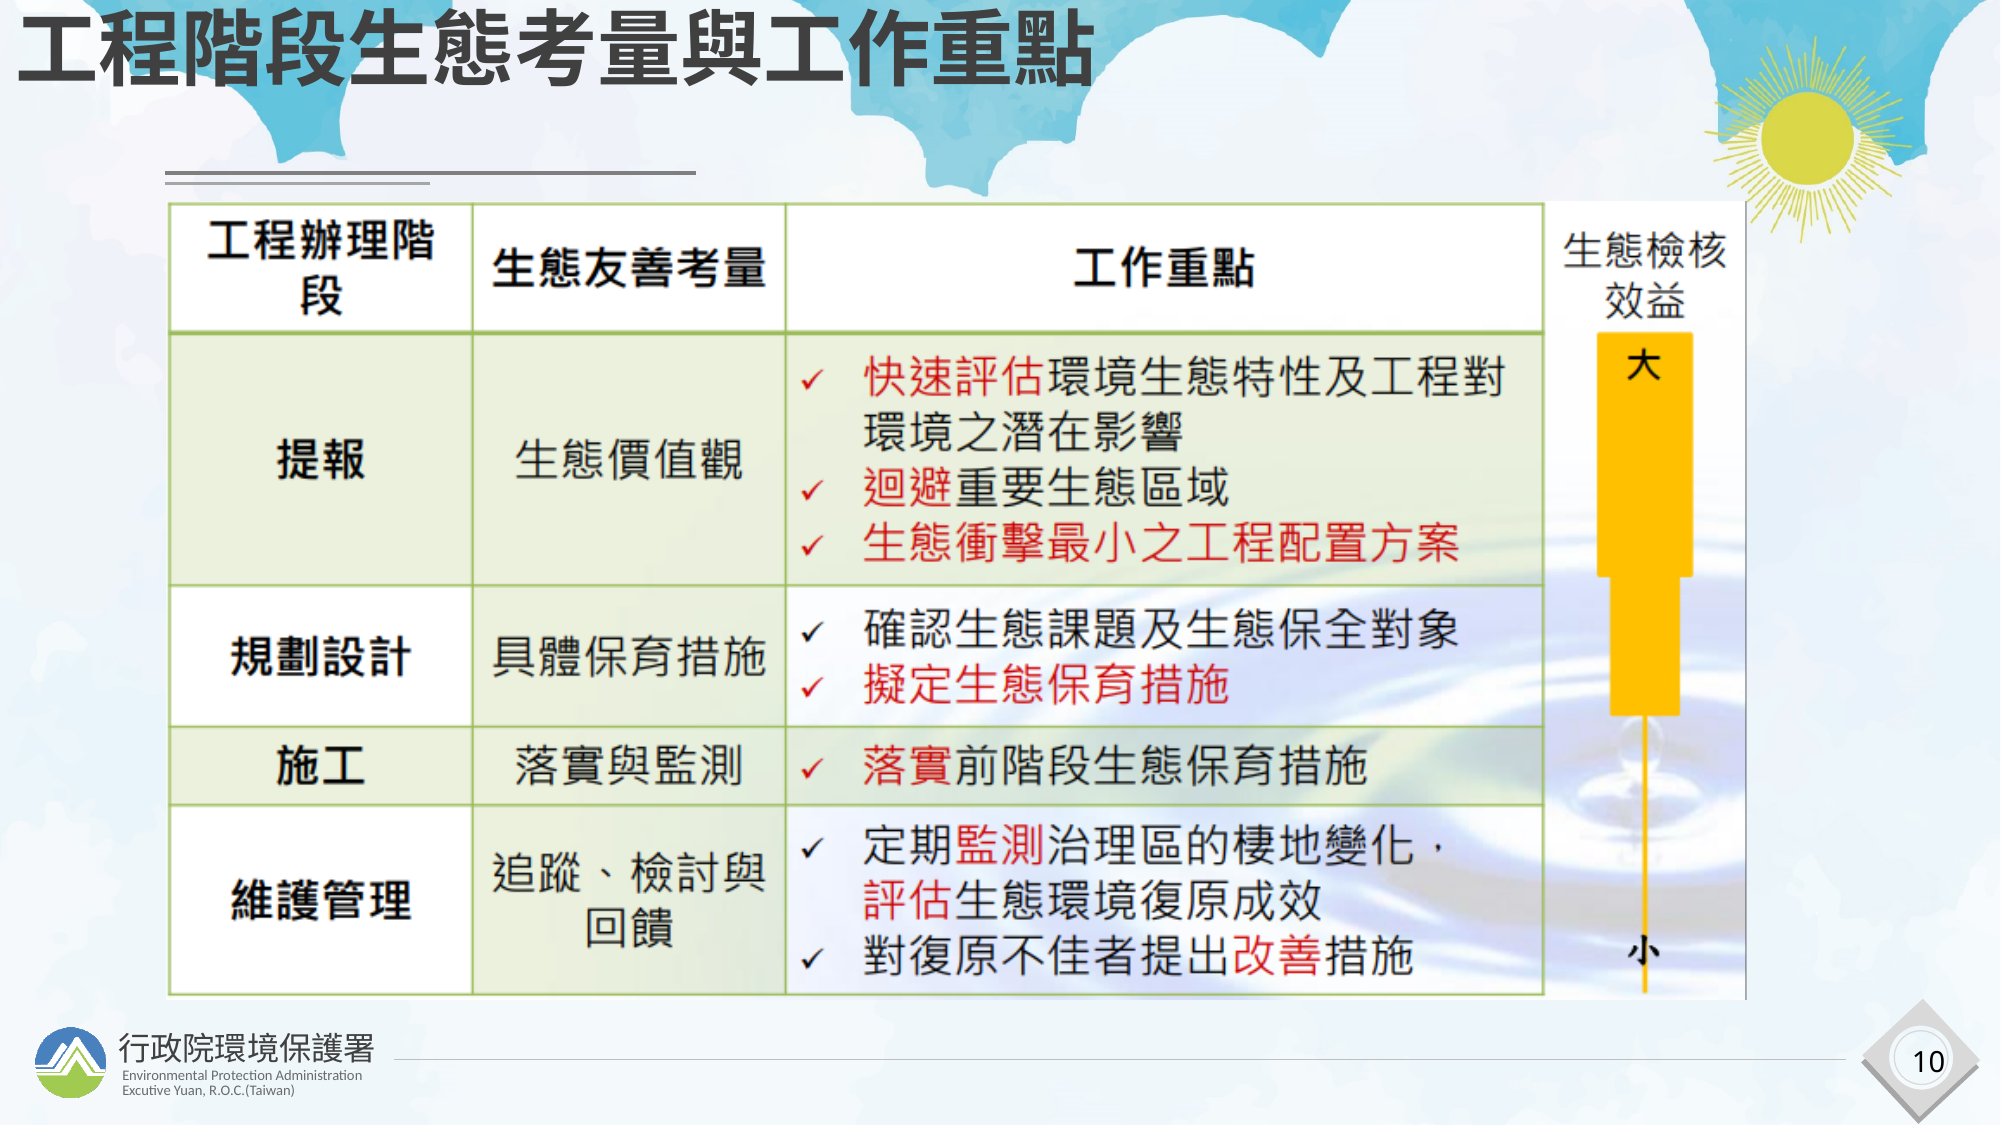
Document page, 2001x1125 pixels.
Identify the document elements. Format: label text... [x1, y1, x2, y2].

text_box 10 [1896, 1035, 1987, 1096]
title 工程階段生態考量與工作重點 [0, 0, 1726, 102]
picture [166, 201, 1747, 1000]
